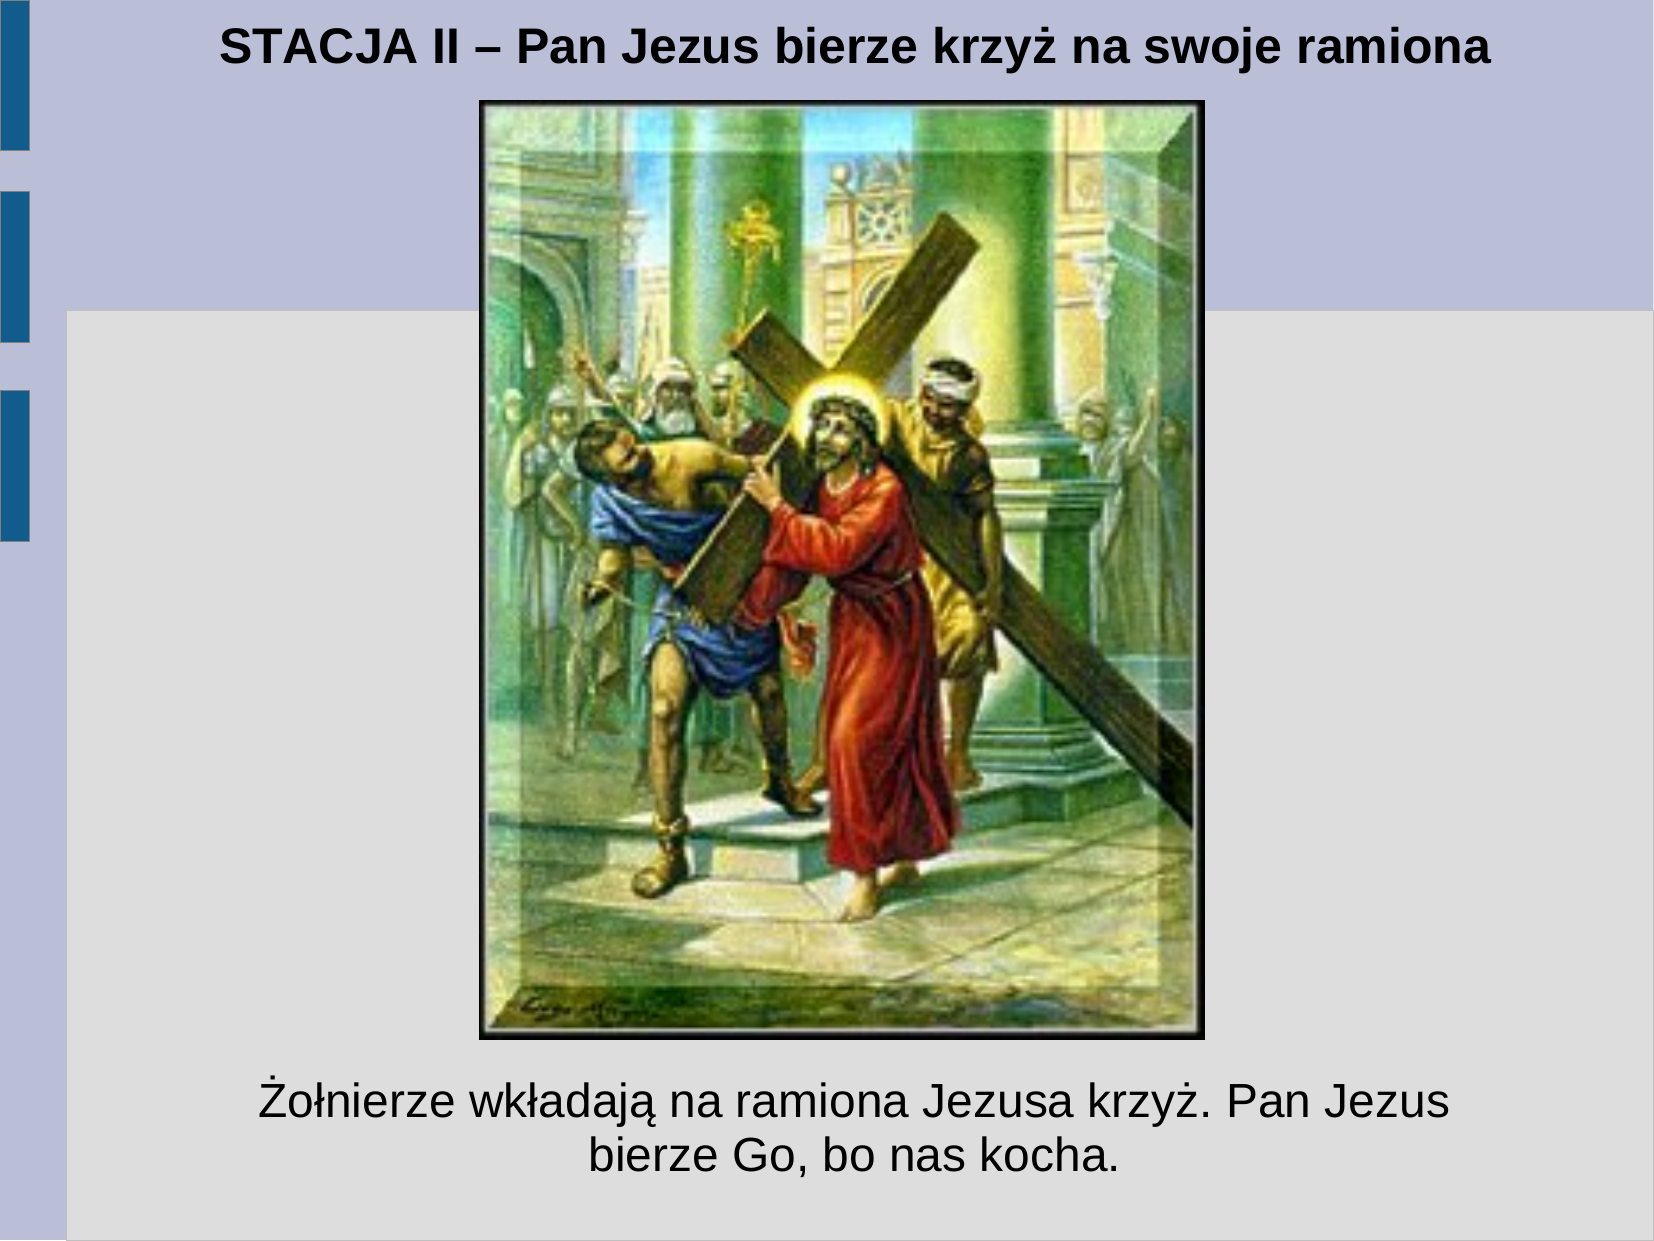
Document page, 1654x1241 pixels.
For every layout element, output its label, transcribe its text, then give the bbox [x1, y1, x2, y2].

picture [479, 100, 1205, 1040]
list STACJA II – Pan Jezus bierze krzyż na swoje ramiona Żołnierze wkładają na ramiona Jezusa krzyż. Pan Jezus bierze Go, bo nas kocha. [118, 18, 1522, 1241]
